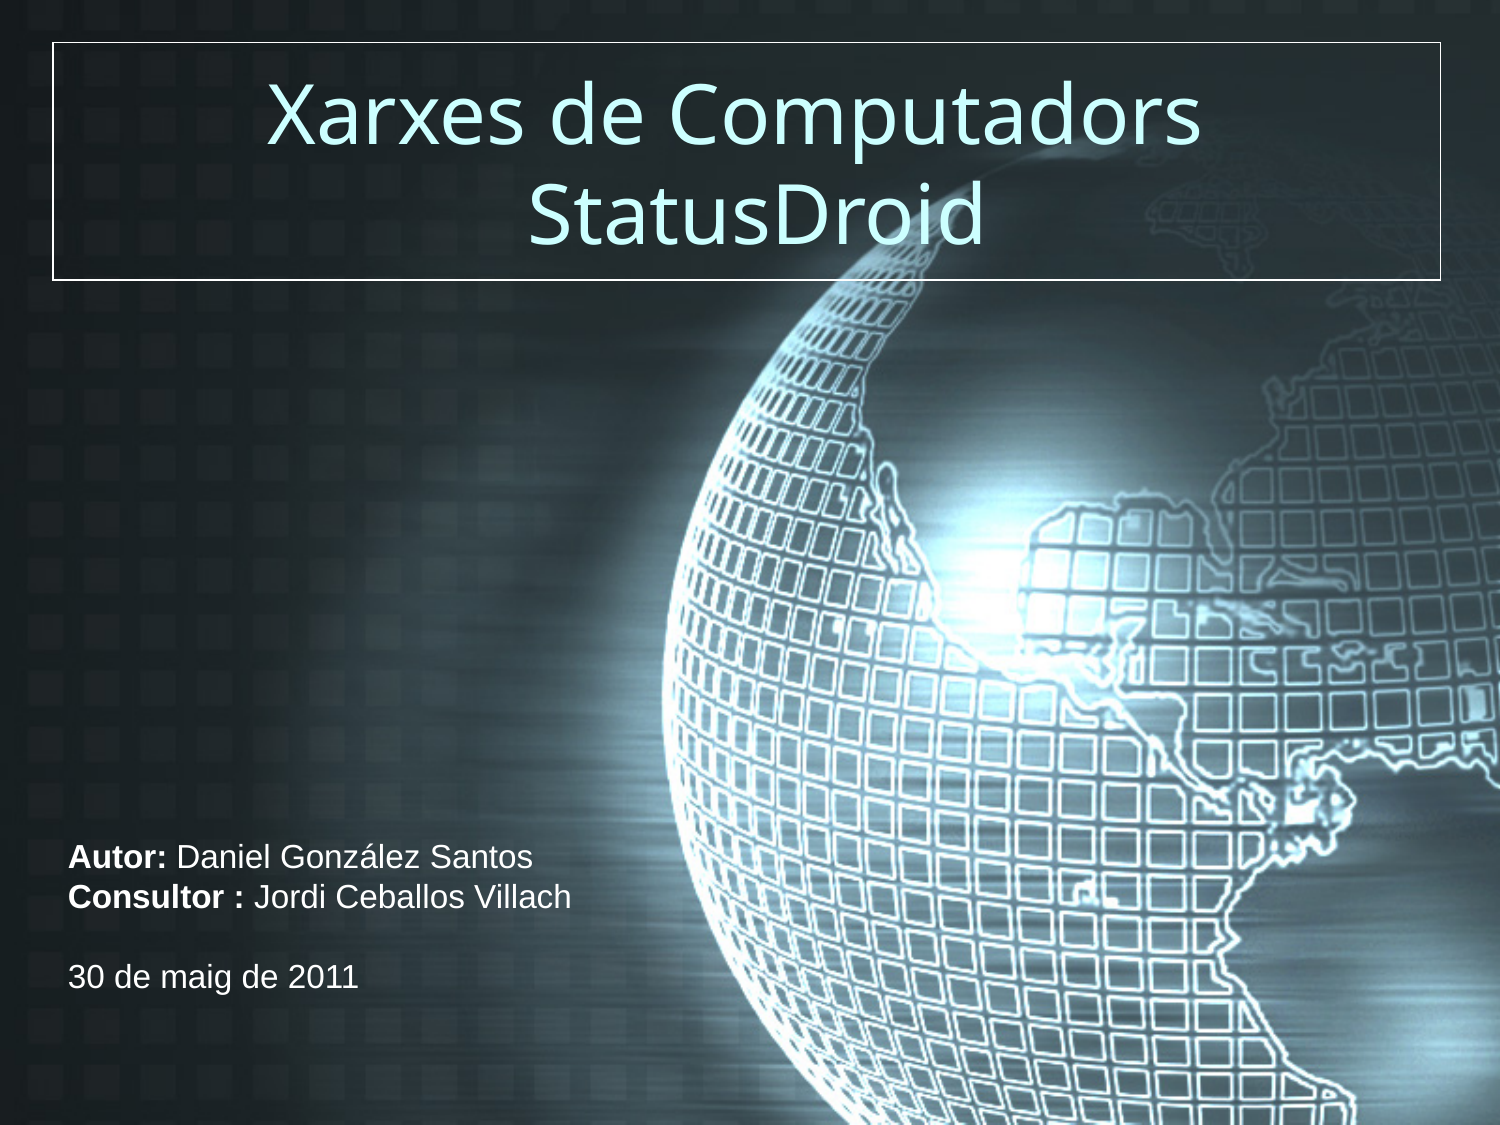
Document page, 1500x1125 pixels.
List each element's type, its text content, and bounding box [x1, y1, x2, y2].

title Xarxes de Computadors StatusDroid [53, 42, 1441, 280]
picture [0, 0, 1500, 1125]
subtitle Autor: Daniel González Santos Consultor : Jordi Ceballos Villach 30 de maig de 2011 [53, 786, 679, 1075]
